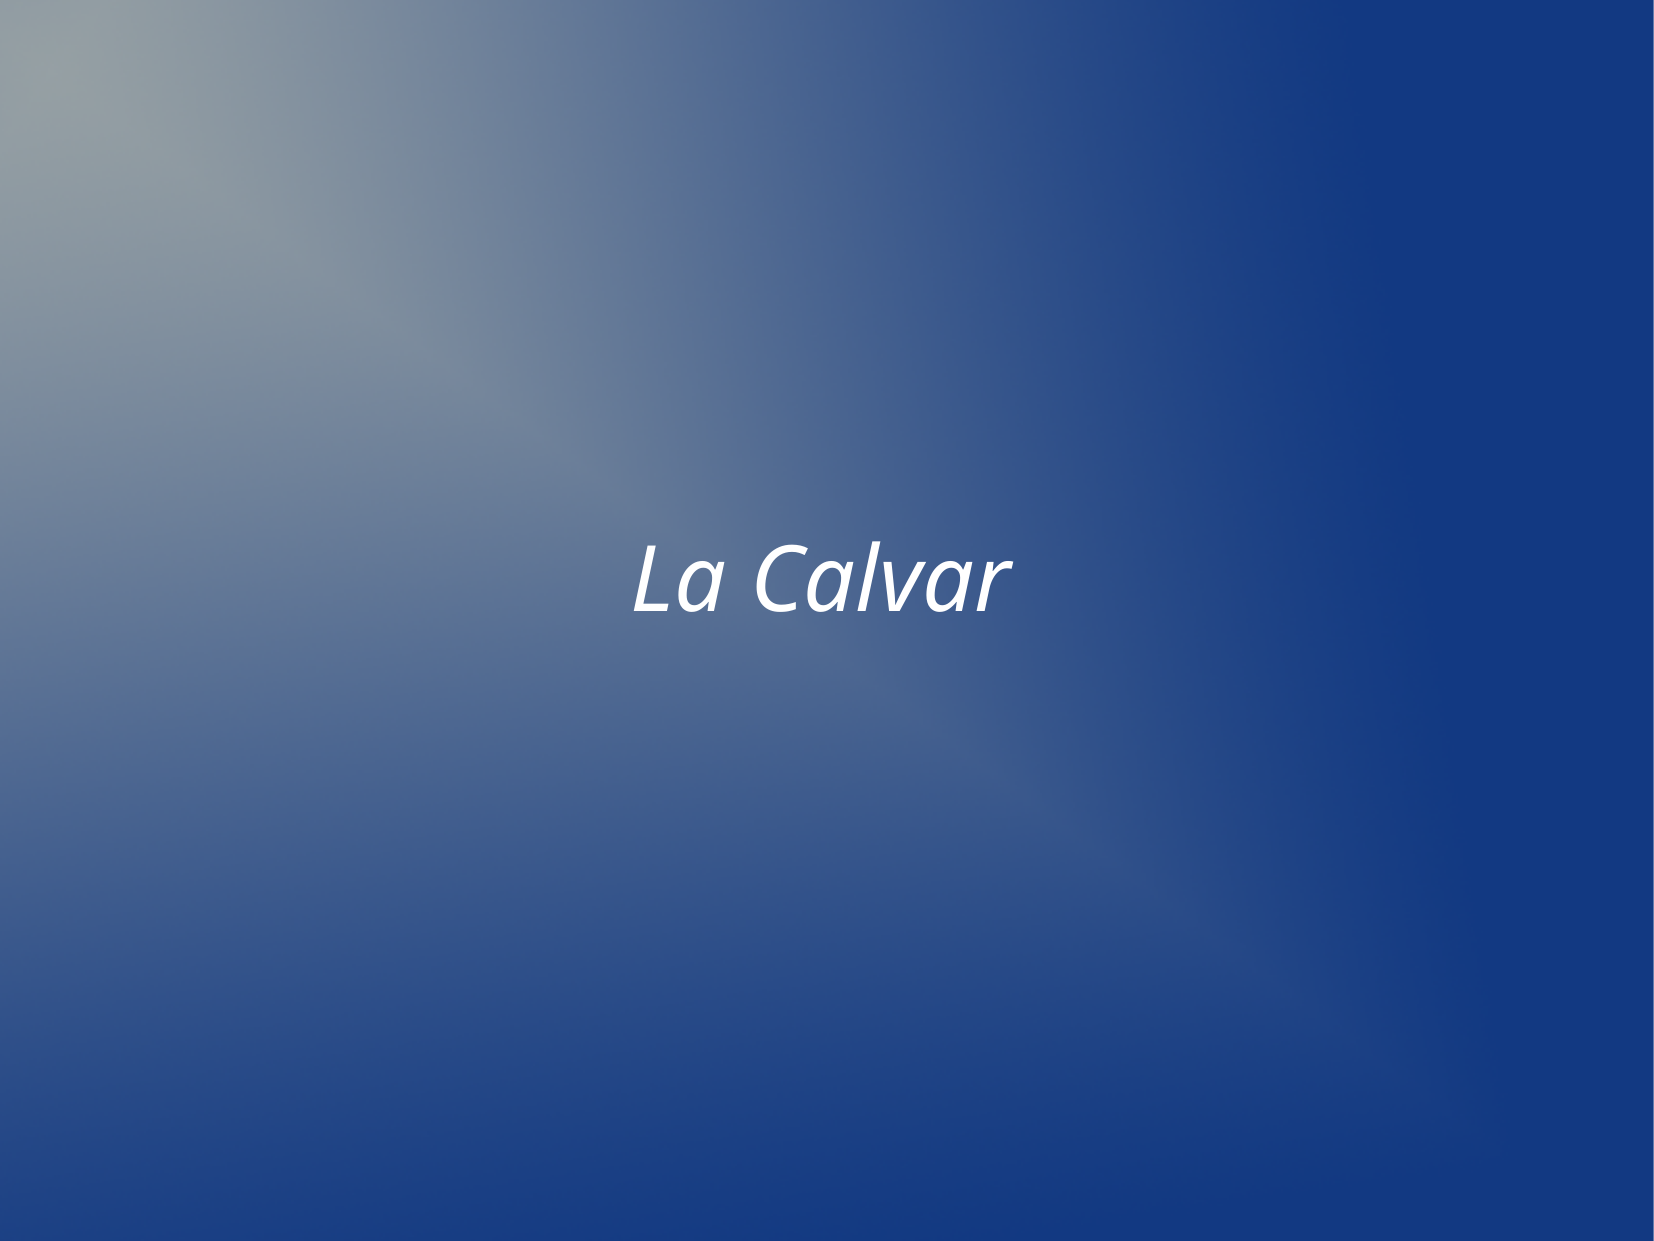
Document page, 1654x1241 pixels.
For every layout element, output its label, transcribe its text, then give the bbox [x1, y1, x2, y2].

title La Calvar [76, 472, 1565, 680]
picture [0, 0, 1654, 1241]
